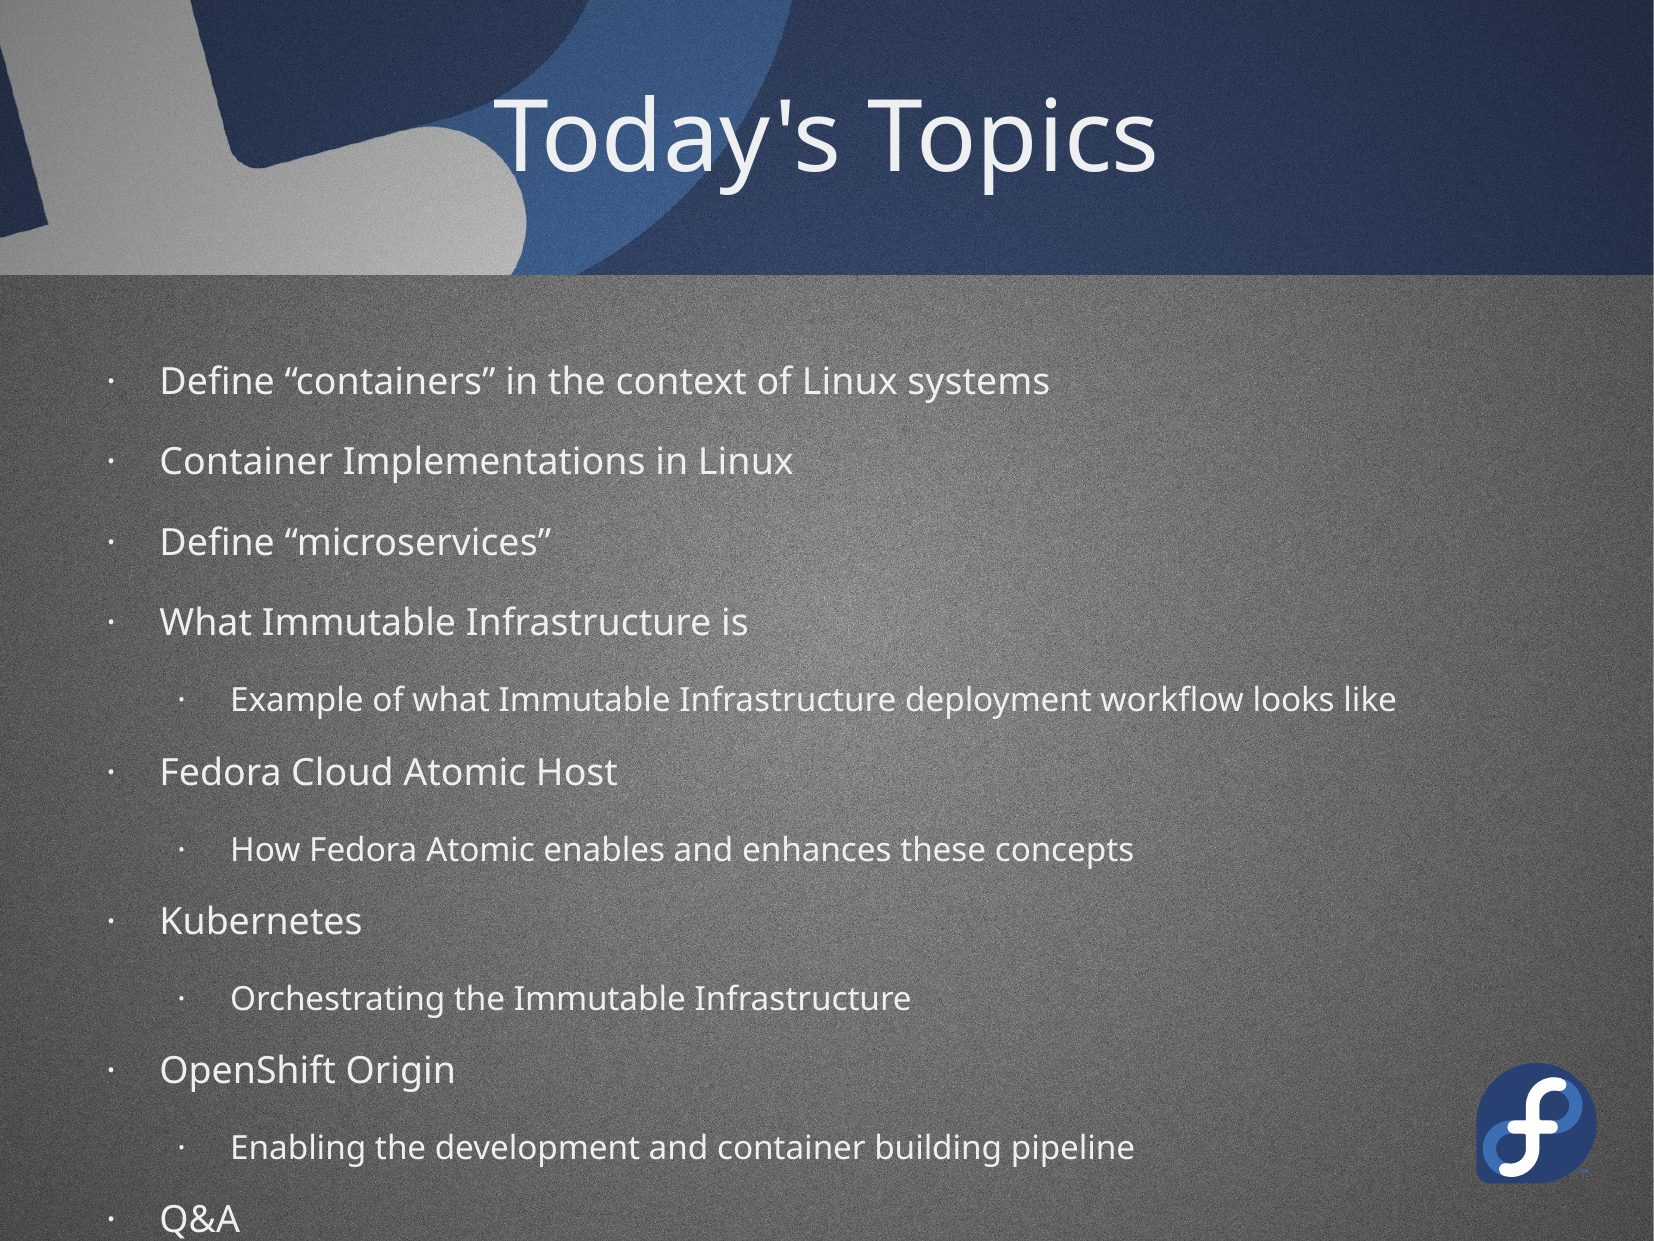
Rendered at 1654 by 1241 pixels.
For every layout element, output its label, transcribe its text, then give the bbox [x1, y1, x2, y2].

title Today's Topics [88, 29, 1565, 237]
list Define “containers” in the context of Linux systems Container Implementations in Linux Define “microservices” What Immutable Infrastructure is Example of what Immutable Infrastructure deployment workflow looks like Fedora Cloud Atomic Host How Fedora Atomic enables and enhances these concepts Kubernetes Orchestrating the Immutable Infrastructure OpenShift Origin Enabling the development and container building pipeline Q&A [88, 354, 1565, 1158]
picture [0, 0, 1654, 1241]
